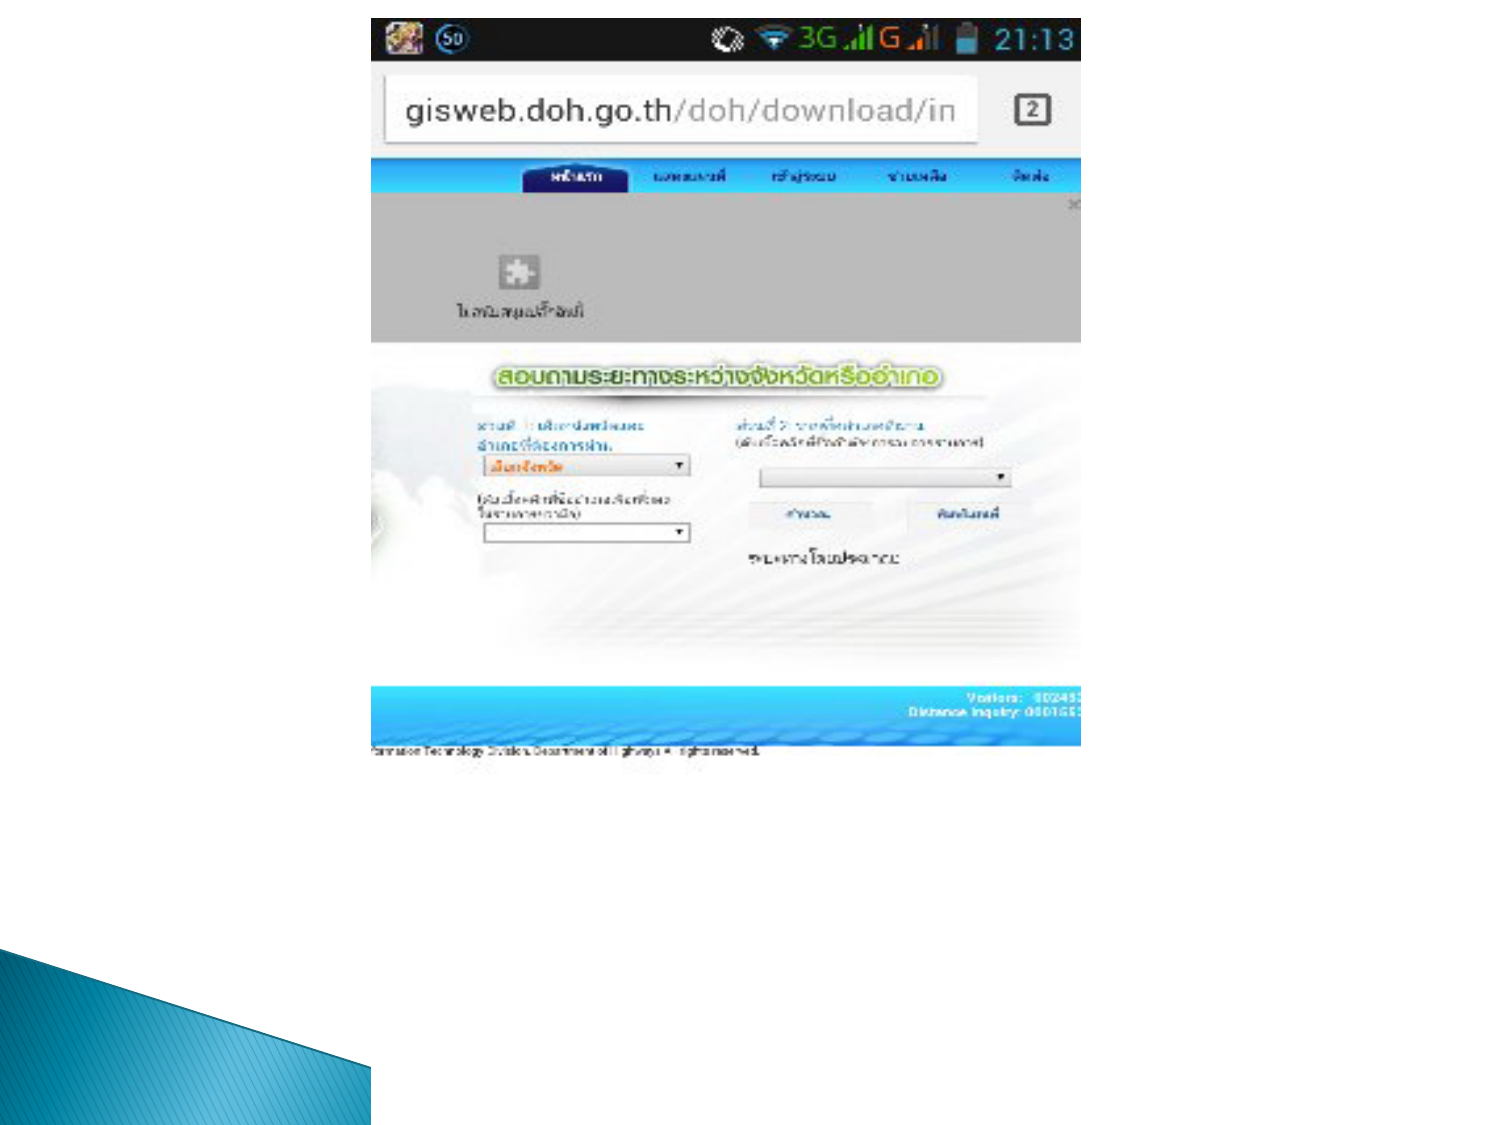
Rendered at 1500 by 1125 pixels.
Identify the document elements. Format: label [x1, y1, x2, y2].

picture [371, 18, 1081, 1125]
